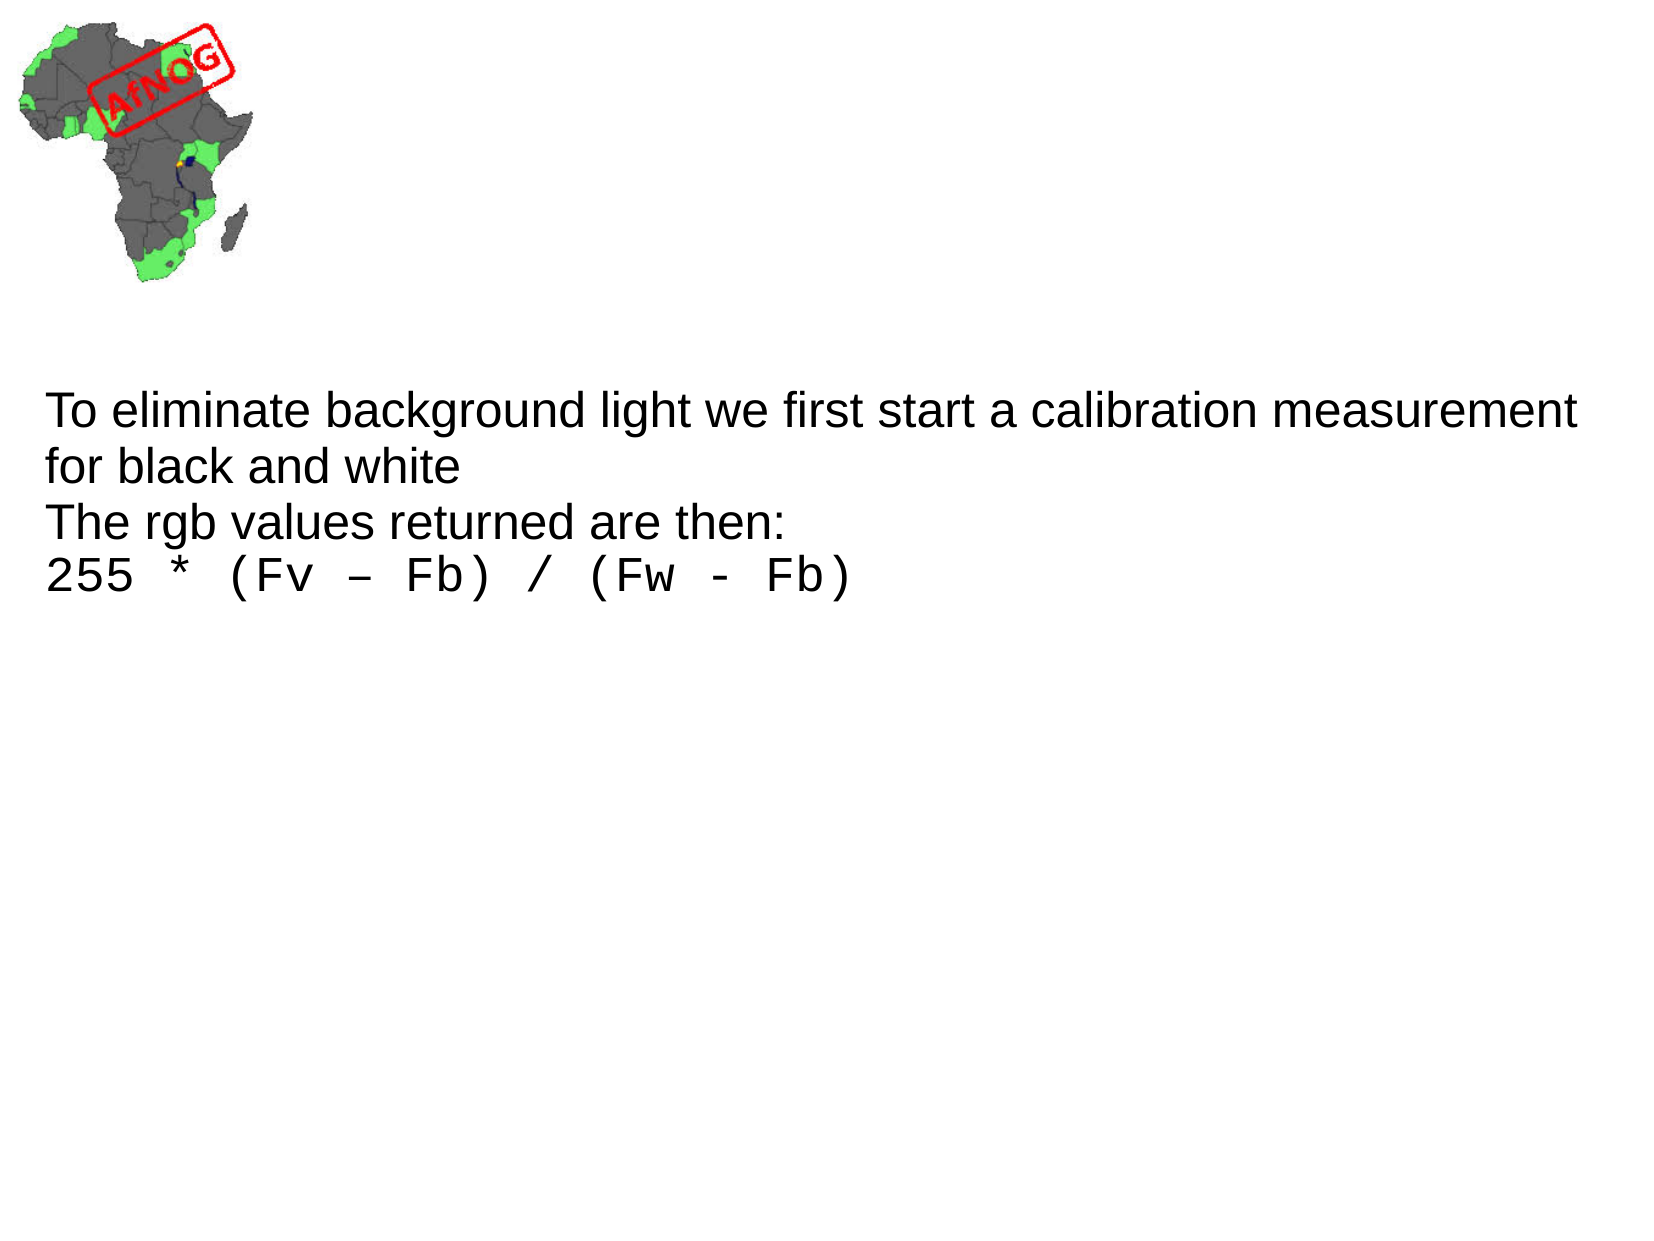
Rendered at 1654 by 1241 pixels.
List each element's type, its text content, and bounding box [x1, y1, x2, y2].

picture [9, 0, 259, 291]
text_box To eliminate background light we first start a calibration measurement for black and white The rgb values returned are then: 255 * (Fv – Fb) / (Fw - Fb) [30, 375, 1606, 1006]
